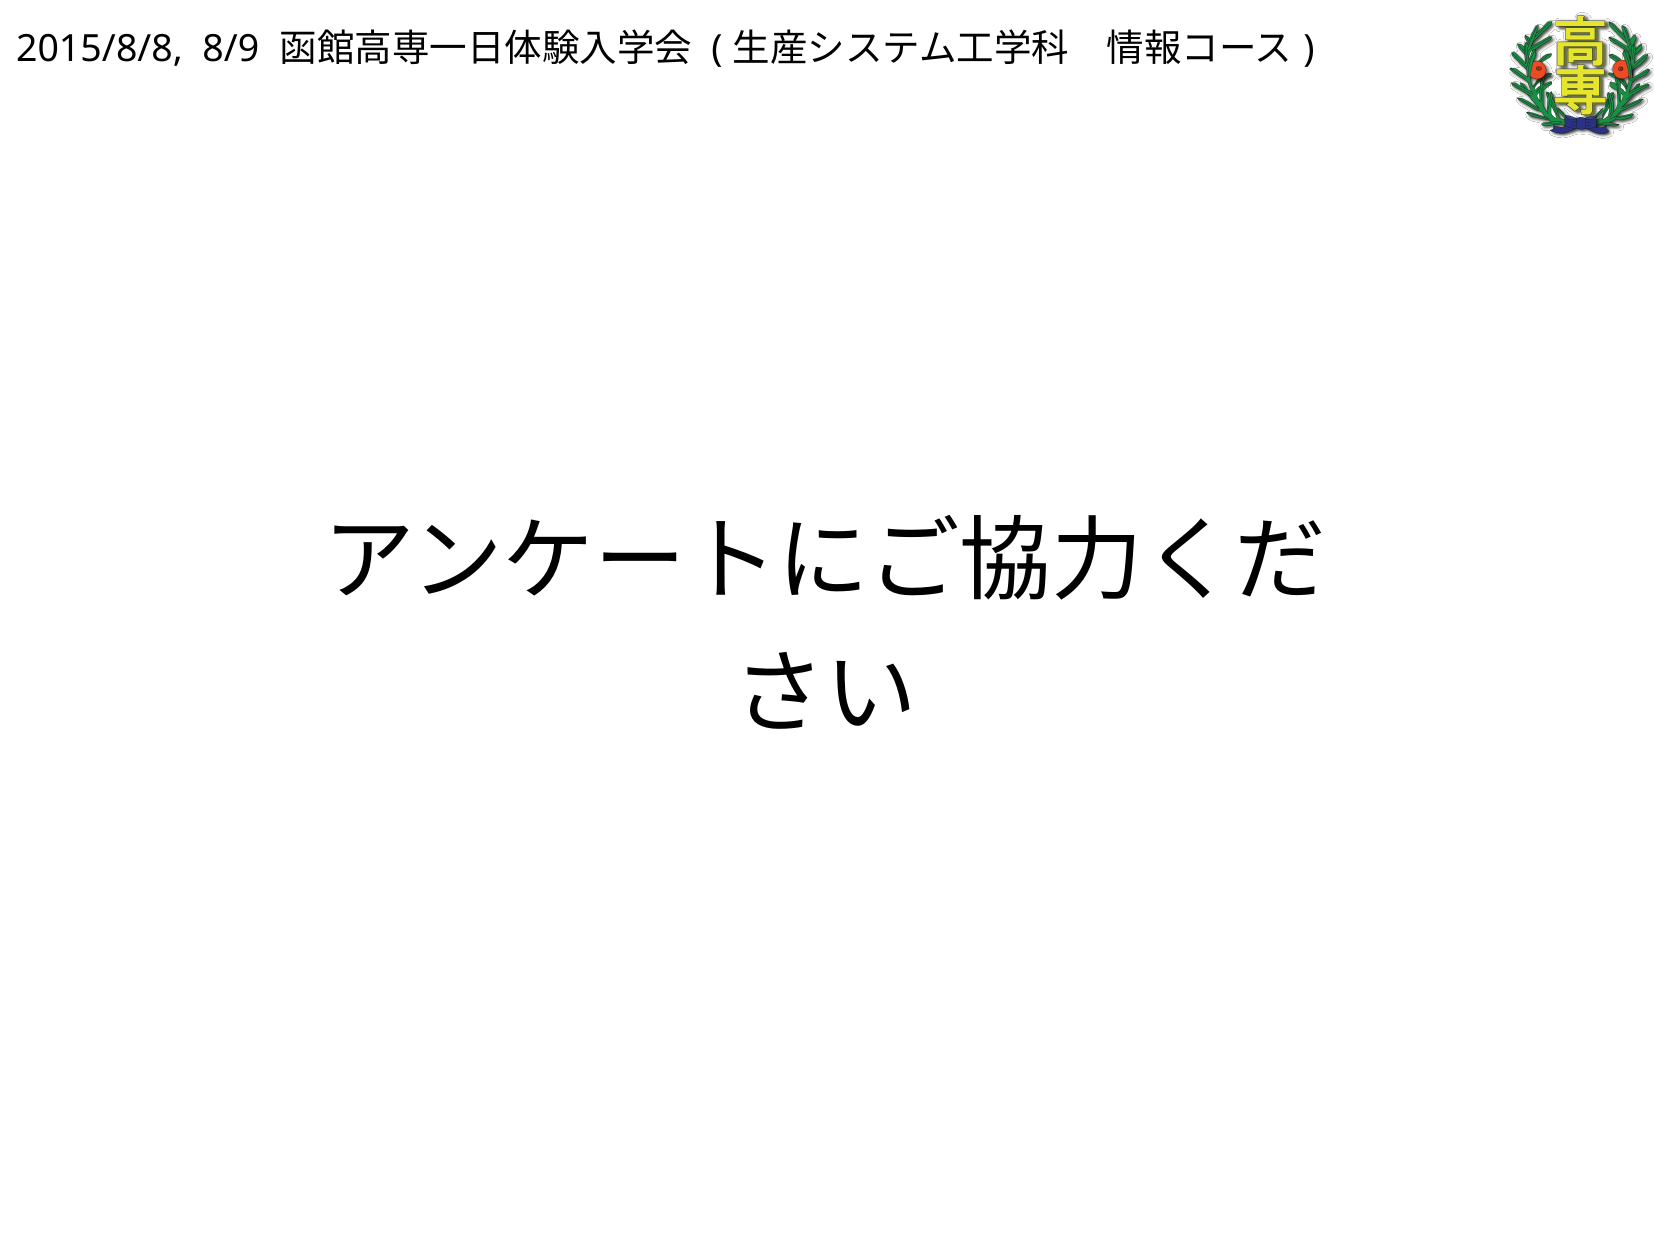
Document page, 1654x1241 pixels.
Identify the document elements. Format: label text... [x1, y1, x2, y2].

text_box アンケートにご協力ください [285, 569, 1365, 669]
picture [1506, 0, 1654, 157]
